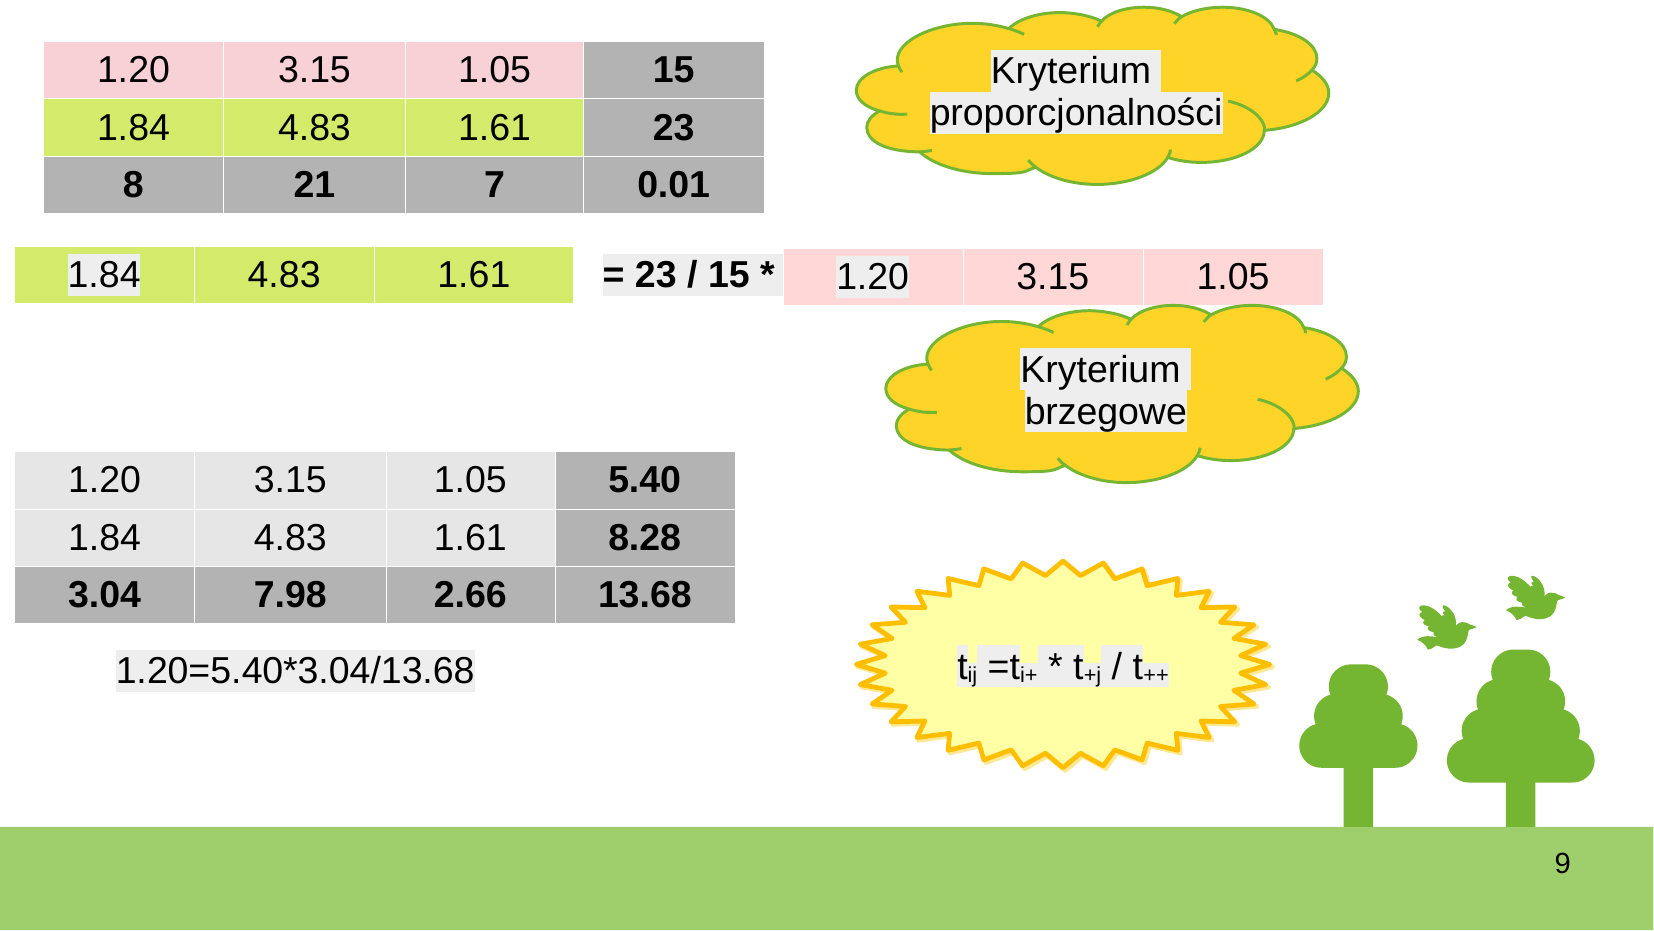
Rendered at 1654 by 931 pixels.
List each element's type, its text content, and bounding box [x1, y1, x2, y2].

table_header 1.20 [15, 452, 194, 509]
table_header 1.05 [387, 452, 555, 509]
table_cell 13.68 [556, 567, 735, 623]
table_header 1.84 [15, 247, 194, 303]
text_box tij =ti+ * t+j / t++ [856, 561, 1270, 768]
table_cell 1.84 [44, 99, 223, 156]
table_header 3.15 [964, 249, 1143, 305]
table_cell 8 [44, 157, 223, 213]
table_cell 0.01 [584, 157, 764, 213]
text_box Kryterium proporcjonalności [856, 7, 1329, 185]
table_header 1.05 [1144, 249, 1323, 305]
text_box Kryterium brzegowe [885, 305, 1359, 483]
table_header 3.15 [195, 452, 386, 509]
table_header 5.40 [556, 452, 735, 509]
table_cell 7 [406, 157, 583, 213]
text_box = 23 / 15 * [590, 253, 798, 313]
table_cell 4.83 [224, 99, 405, 156]
table_cell 21 [224, 157, 405, 213]
table_header 1.61 [375, 247, 573, 303]
table_cell 23 [584, 99, 764, 156]
table_cell 2.66 [387, 567, 555, 623]
table_header 1.05 [406, 42, 583, 98]
table_cell 8.28 [556, 510, 735, 566]
table_cell 4.83 [195, 510, 386, 566]
table_header 4.83 [195, 247, 374, 303]
text_box 1.20=5.40*3.04/13.68 [59, 649, 532, 692]
table_cell 1.61 [406, 99, 583, 156]
table_header 3.15 [224, 42, 405, 98]
table_cell 1.84 [15, 510, 194, 566]
table_cell 7.98 [195, 567, 386, 623]
table_cell 3.04 [15, 567, 194, 623]
table_header 15 [584, 42, 764, 98]
table_cell 1.61 [387, 510, 555, 566]
table_header 1.20 [784, 249, 963, 305]
table_header 1.20 [44, 42, 223, 98]
